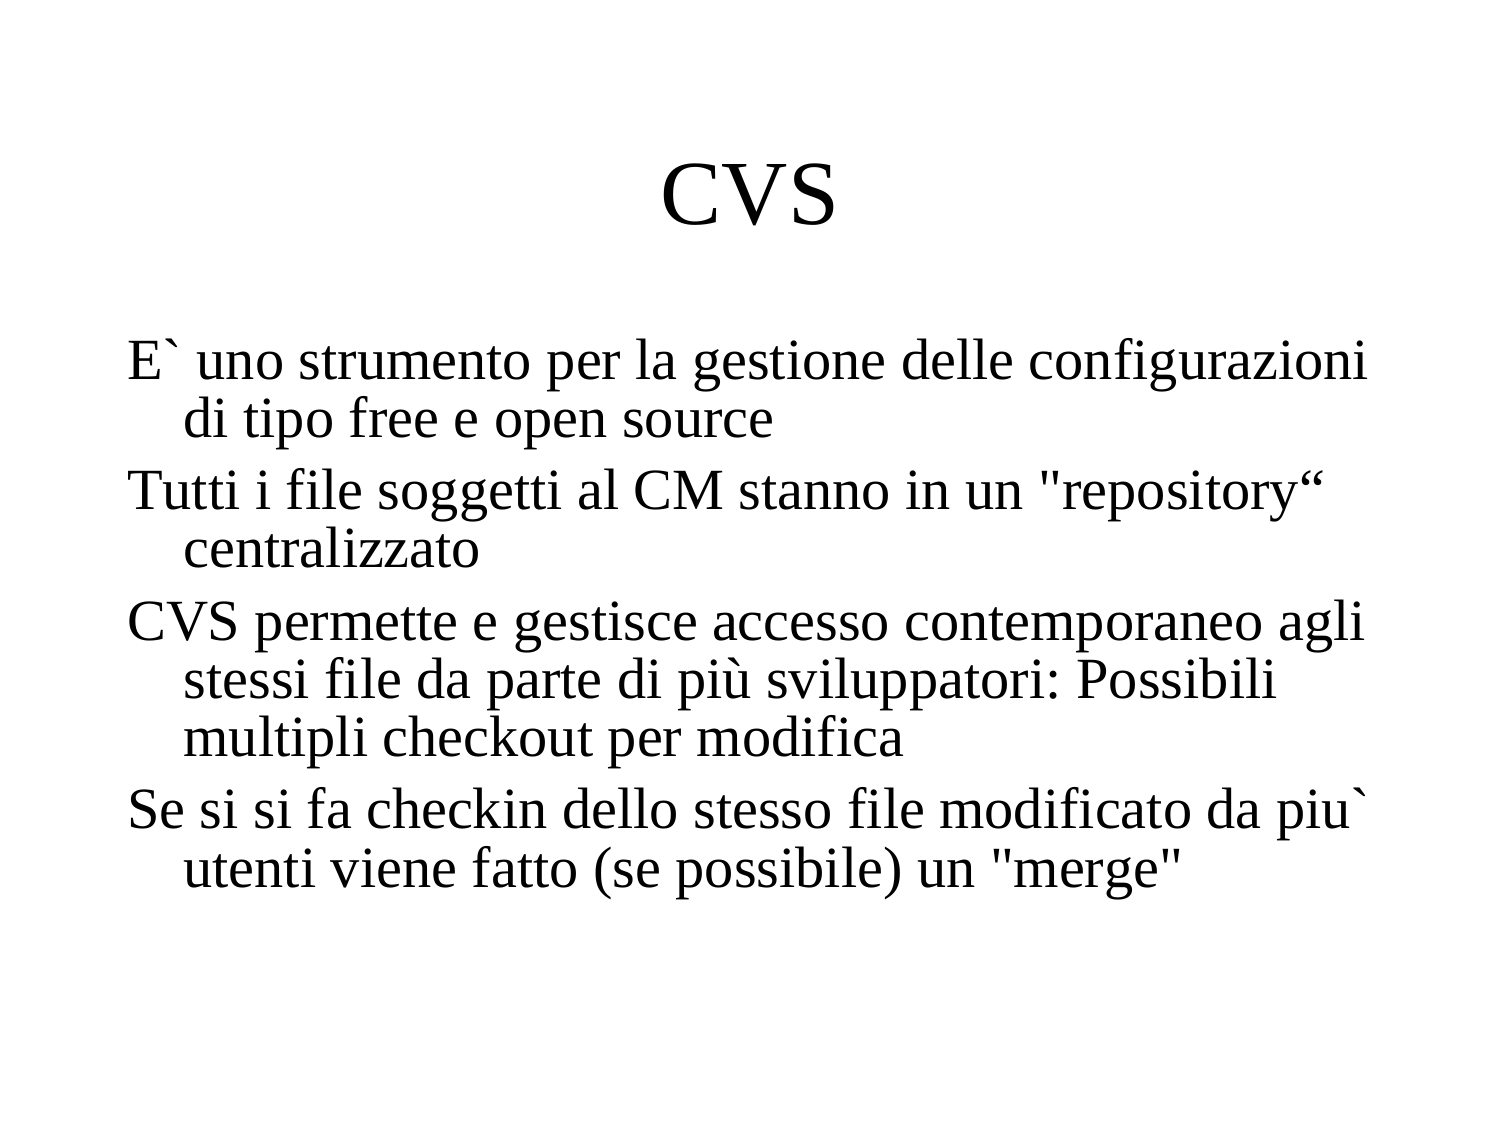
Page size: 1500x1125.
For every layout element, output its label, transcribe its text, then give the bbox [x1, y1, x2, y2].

list E` uno strumento per la gestione delle configurazioni di tipo free e open source Tutti i file soggetti al CM stanno in un "repository“ centralizzato CVS permette e gestisce accesso contemporaneo agli stessi file da parte di più sviluppatori: Possibili multipli checkout per modifica Se si si fa checkin dello stesso file modificato da piu` utenti viene fatto (se possibile) un "merge" [112, 324, 1388, 1001]
title CVS [112, 99, 1388, 288]
